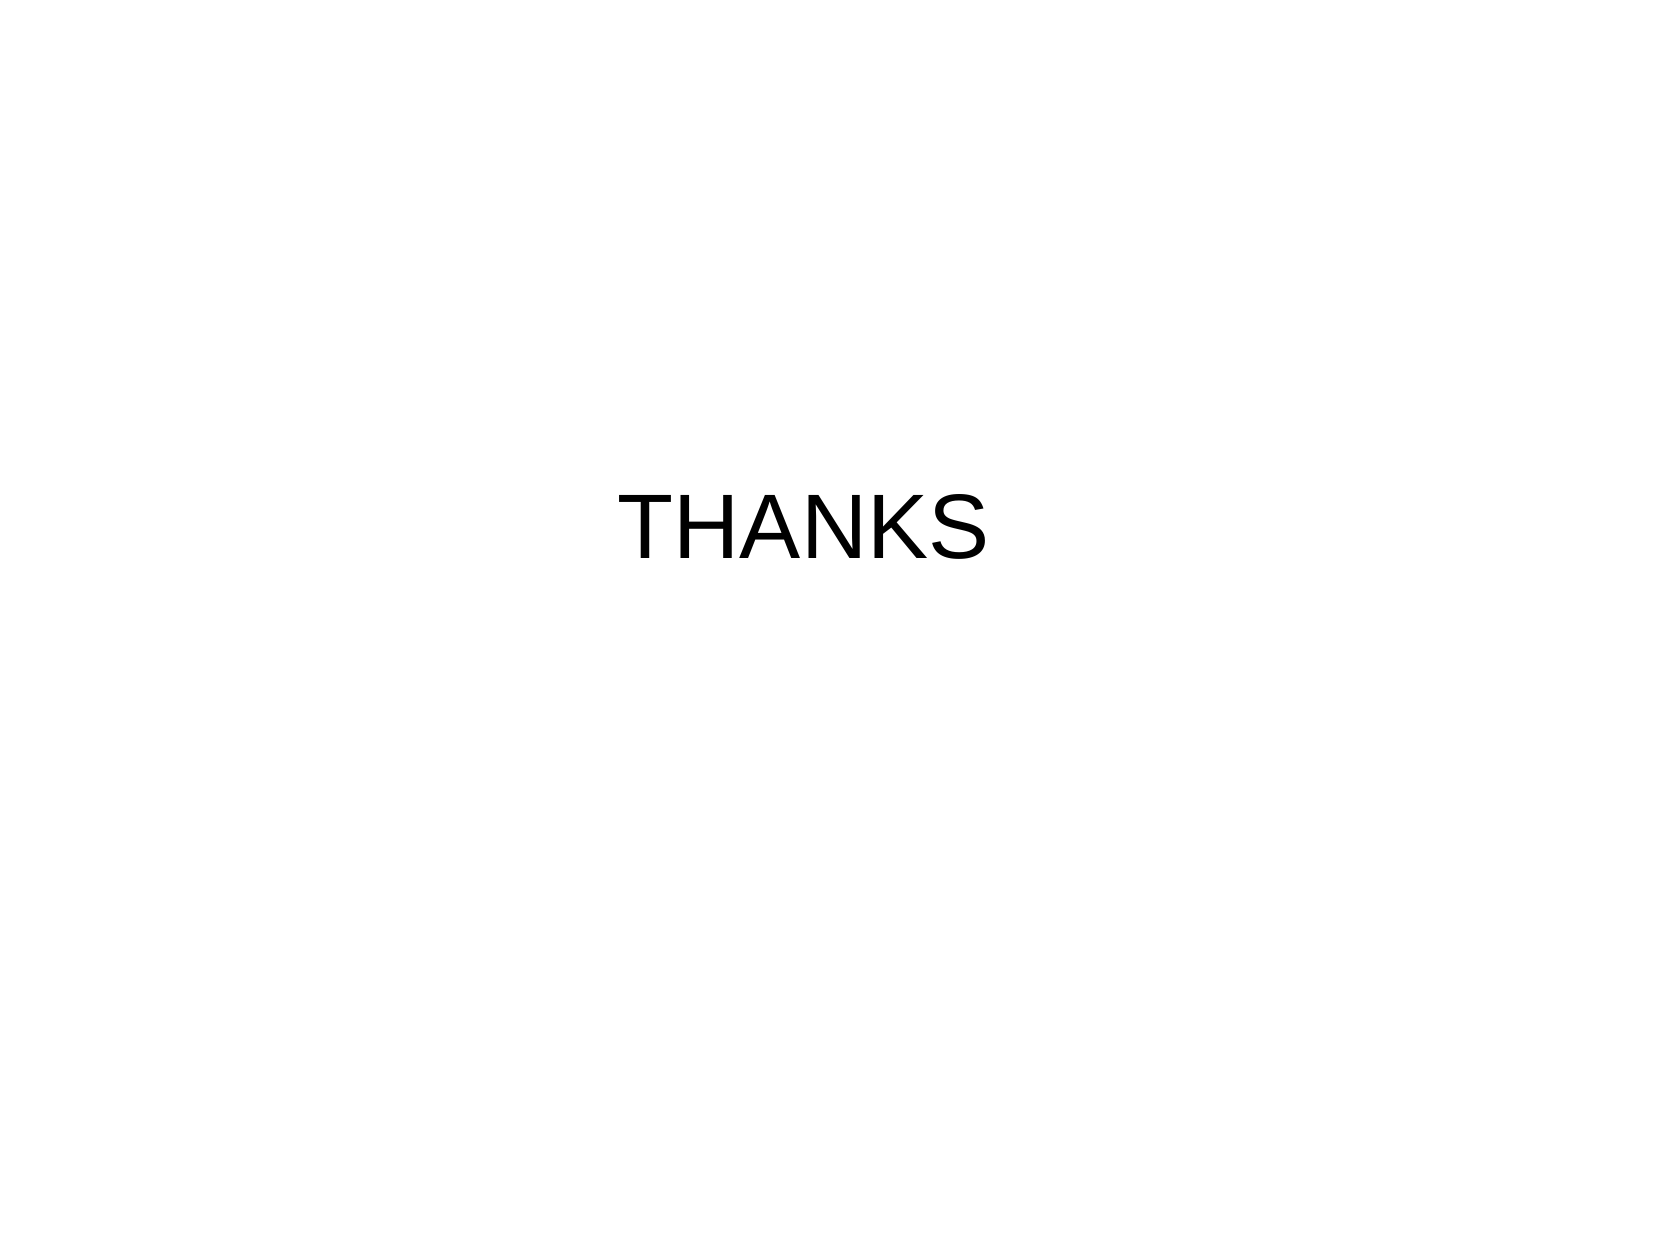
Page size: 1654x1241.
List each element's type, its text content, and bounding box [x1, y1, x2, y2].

title THANKS [60, 422, 1549, 631]
